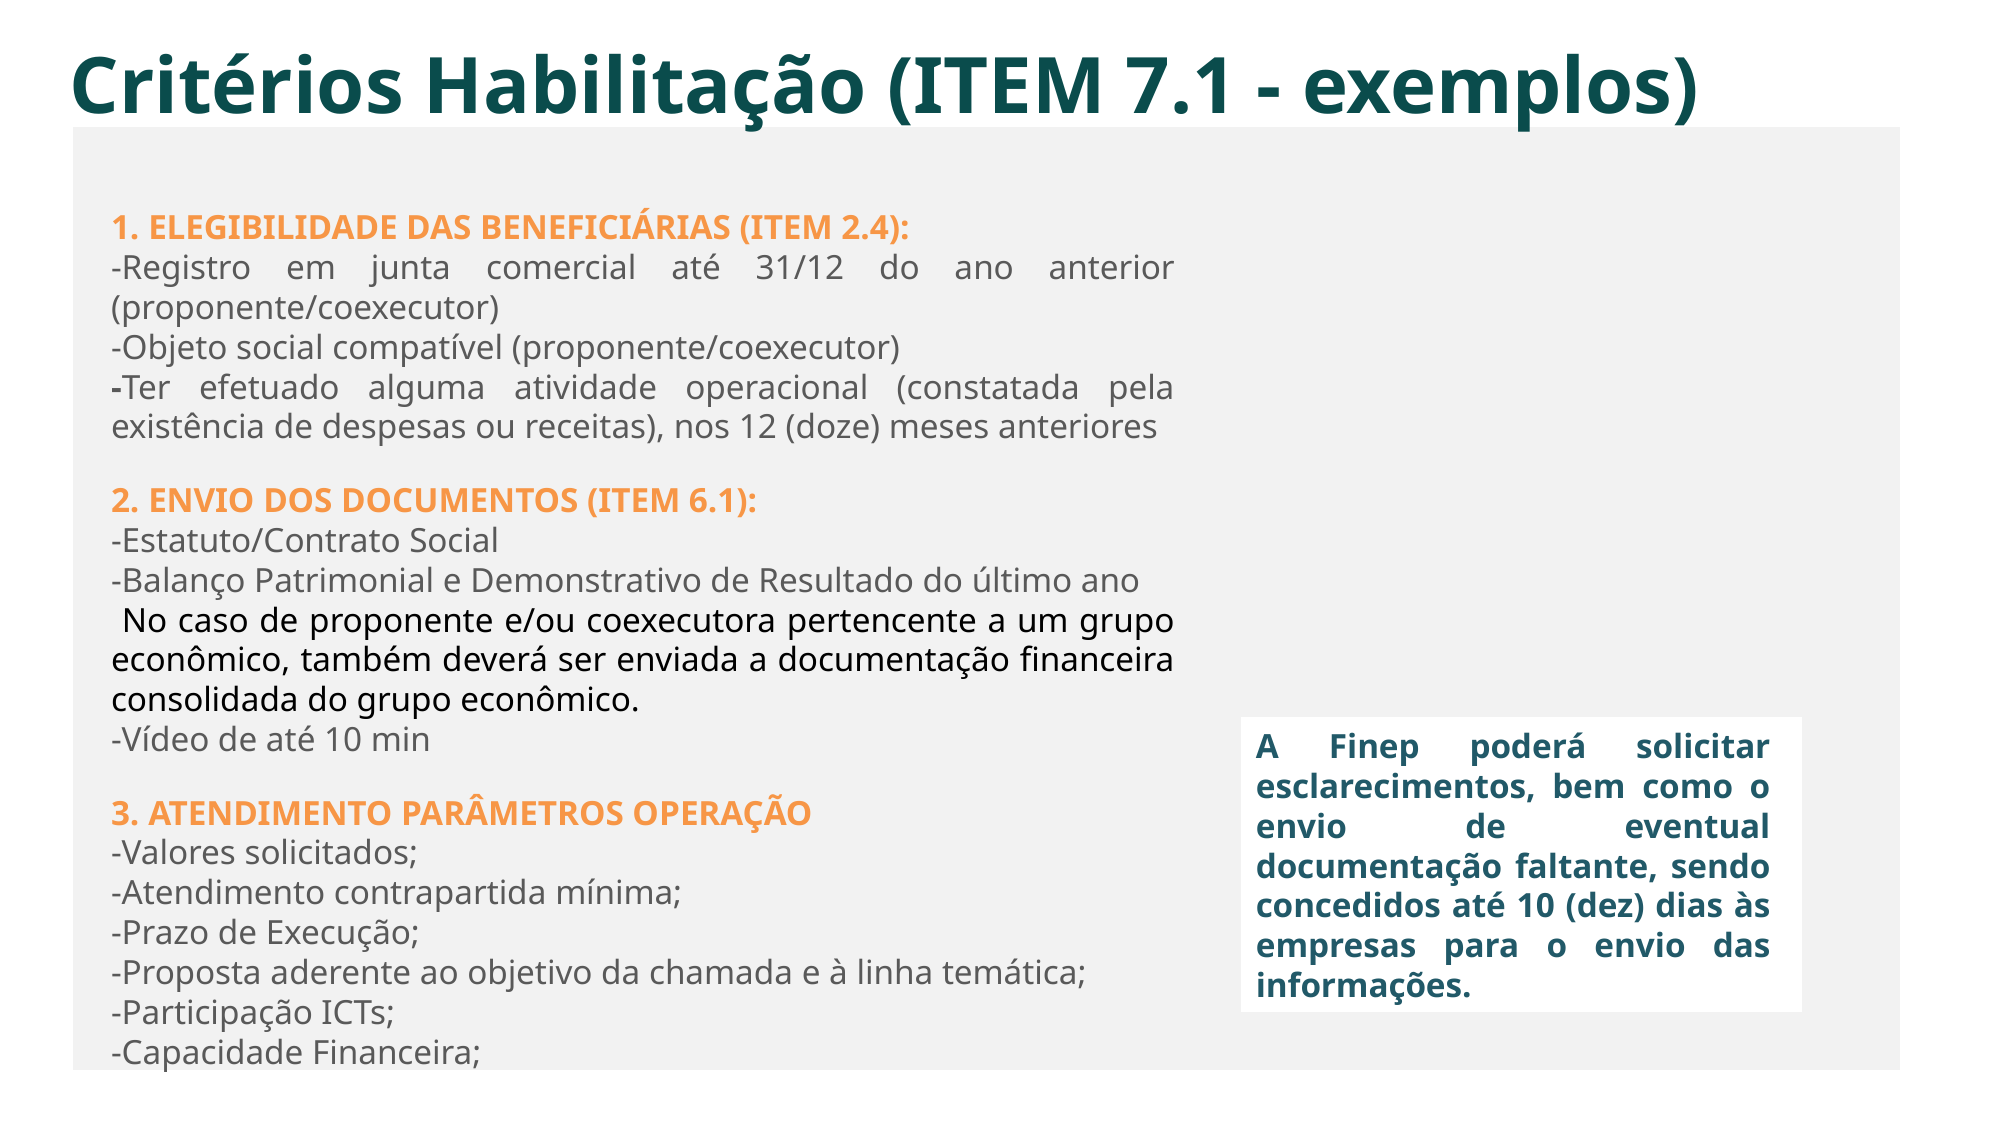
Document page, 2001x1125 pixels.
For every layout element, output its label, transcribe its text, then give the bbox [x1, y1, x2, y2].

text_box 1. ELEGIBILIDADE DAS BENEFICIÁRIAS (ITEM 2.4): -Registro em junta comercial até 31/12 do ano anterior (proponente/coexecutor) -Objeto social compatível (proponente/coexecutor) -Ter efetuado alguma atividade operacional (constatada pela existência de despesas ou receitas), nos 12 (doze) meses anteriores 2. ENVIO DOS DOCUMENTOS (ITEM 6.1): -Estatuto/Contrato Social -Balanço Patrimonial e Demonstrativo de Resultado do último ano No caso de proponente e/ou coexecutora pertencente a um grupo econômico, também deverá ser enviada a documentação financeira consolidada do grupo econômico. -Vídeo de até 10 min 3. ATENDIMENTO PARÂMETROS OPERAÇÃO -Valores solicitados; -Atendimento contrapartida mínima; -Prazo de Execução; -Proposta aderente ao objetivo da chamada e à linha temática; -Participação ICTs; -Capacidade Financeira; [96, 198, 1213, 1049]
text_box [186, 1055, 194, 1062]
text_box [230, 1049, 240, 1062]
text_box A Finep poderá solicitar esclarecimentos, bem como o envio de eventual documentação faltante, sendo concedidos até 10 (dez) dias às empresas para o envio das informações. [1241, 717, 1802, 1012]
text_box [458, 1055, 466, 1062]
text_box [147, 1055, 155, 1062]
text_box [363, 1055, 371, 1062]
text_box [167, 1049, 177, 1062]
text_box [269, 1049, 279, 1062]
text_box [250, 1055, 258, 1062]
text_box [73, 144, 1900, 1070]
text_box Critérios Habilitação (ITEM 7.1 - exemplos) [49, 21, 1938, 144]
